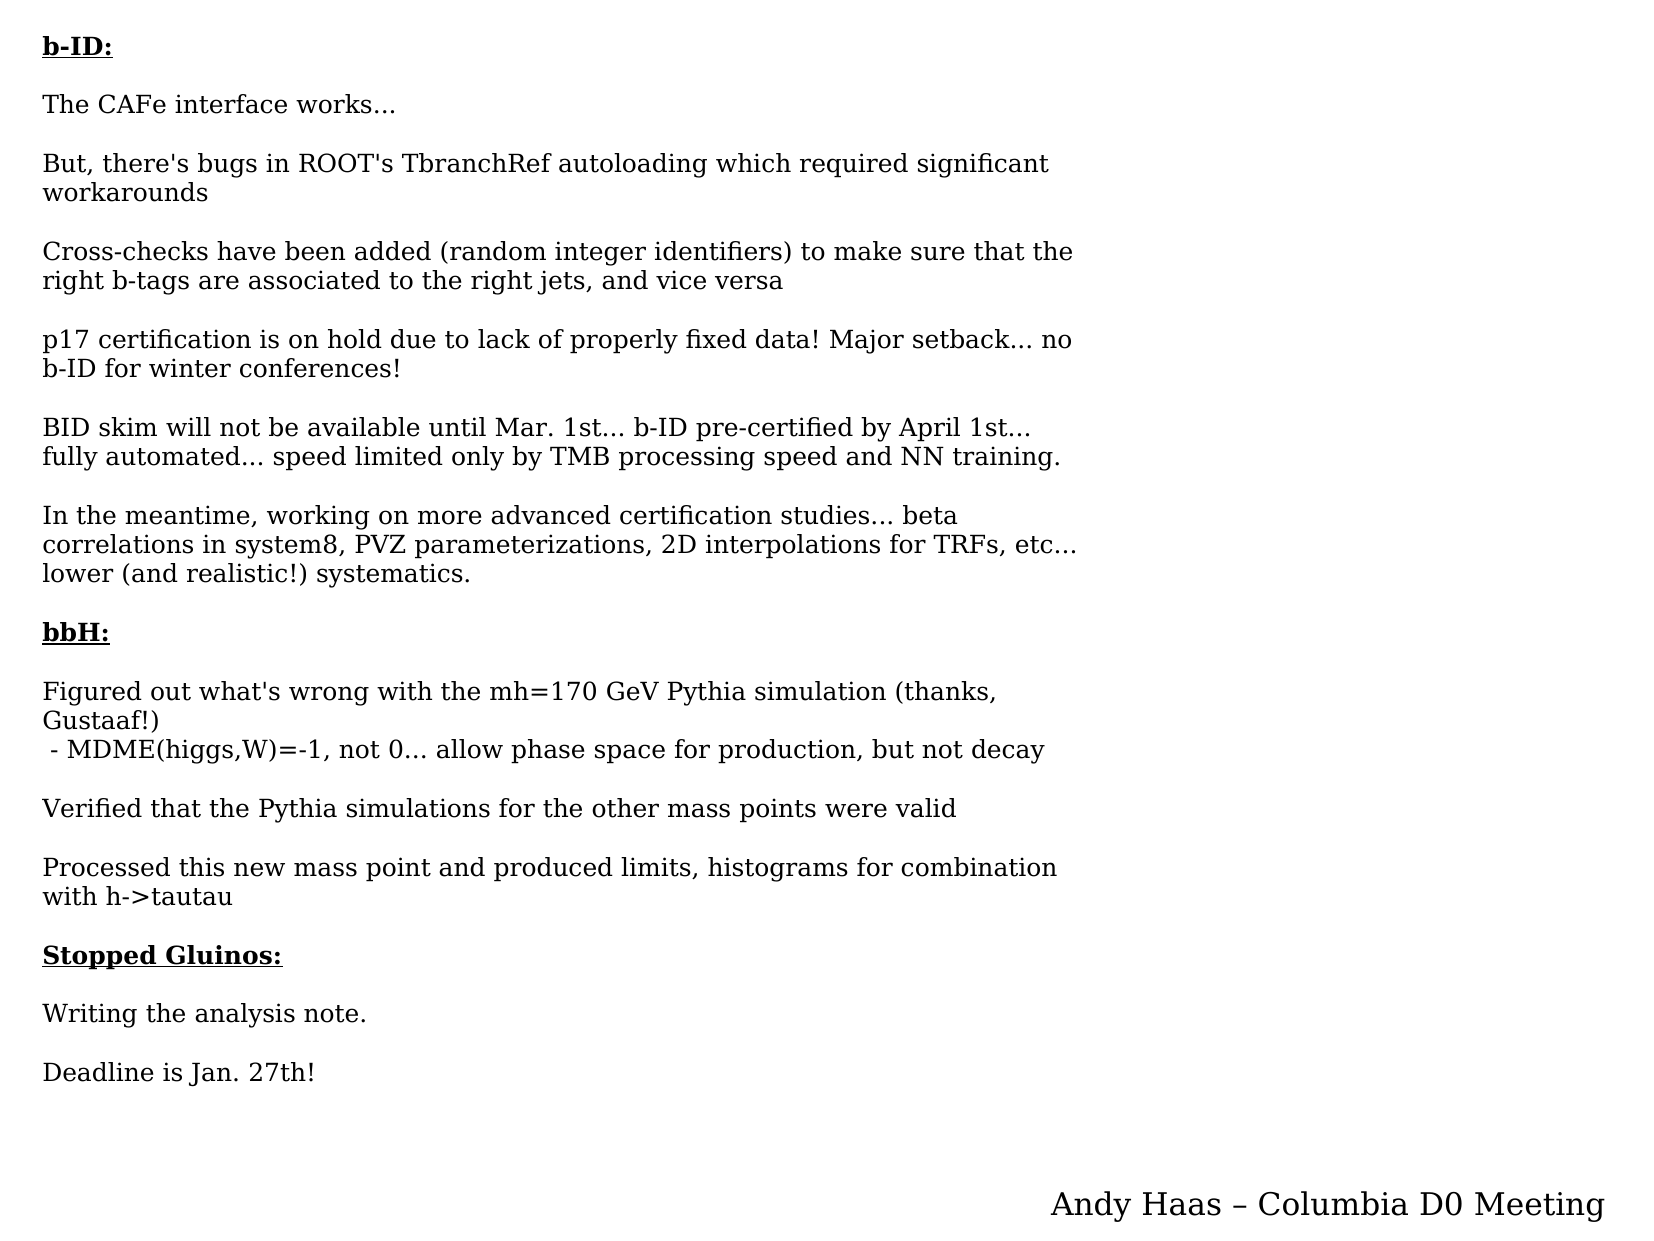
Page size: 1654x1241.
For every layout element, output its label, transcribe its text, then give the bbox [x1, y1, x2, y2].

text_box b-ID: The CAFe interface works... But, there's bugs in ROOT's TbranchRef autoloading which required significant workarounds Cross-checks have been added (random integer identifiers) to make sure that the right b-tags are associated to the right jets, and vice versa p17 certification is on hold due to lack of properly fixed data! Major setback... no b-ID for winter conferences! BID skim will not be available until Mar. 1st... b-ID pre-certified by April 1st... fully automated... speed limited only by TMB processing speed and NN training. In the meantime, working on more advanced certification studies... beta correlations in system8, PVZ parameterizations, 2D interpolations for TRFs, etc... lower (and realistic!) systematics. bbH: Figured out what's wrong with the mh=170 GeV Pythia simulation (thanks, Gustaaf!) - MDME(higgs,W)=-1, not 0... allow phase space for production, but not decay Verified that the Pythia simulations for the other mass points were valid Processed this new mass point and produced limits, histograms for combination with h->tautau Stopped Gluinos: Writing the analysis note. Deadline is Jan. 27th! [42, 31, 1096, 1176]
